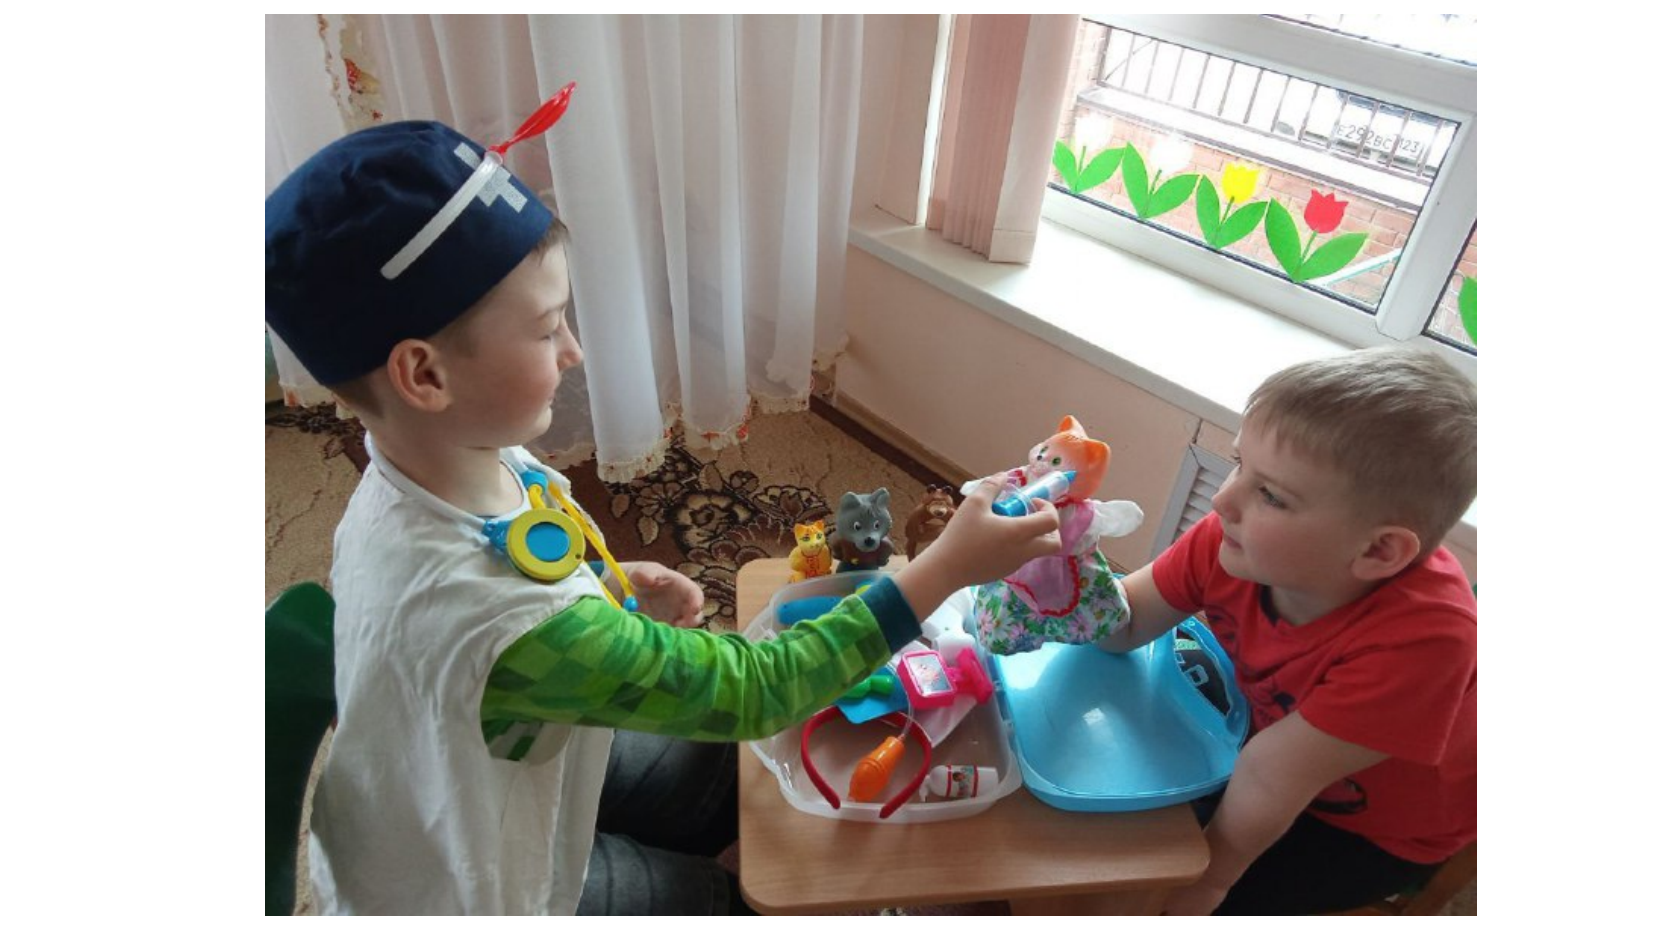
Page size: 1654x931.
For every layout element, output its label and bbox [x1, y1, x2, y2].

picture [265, 14, 1477, 916]
